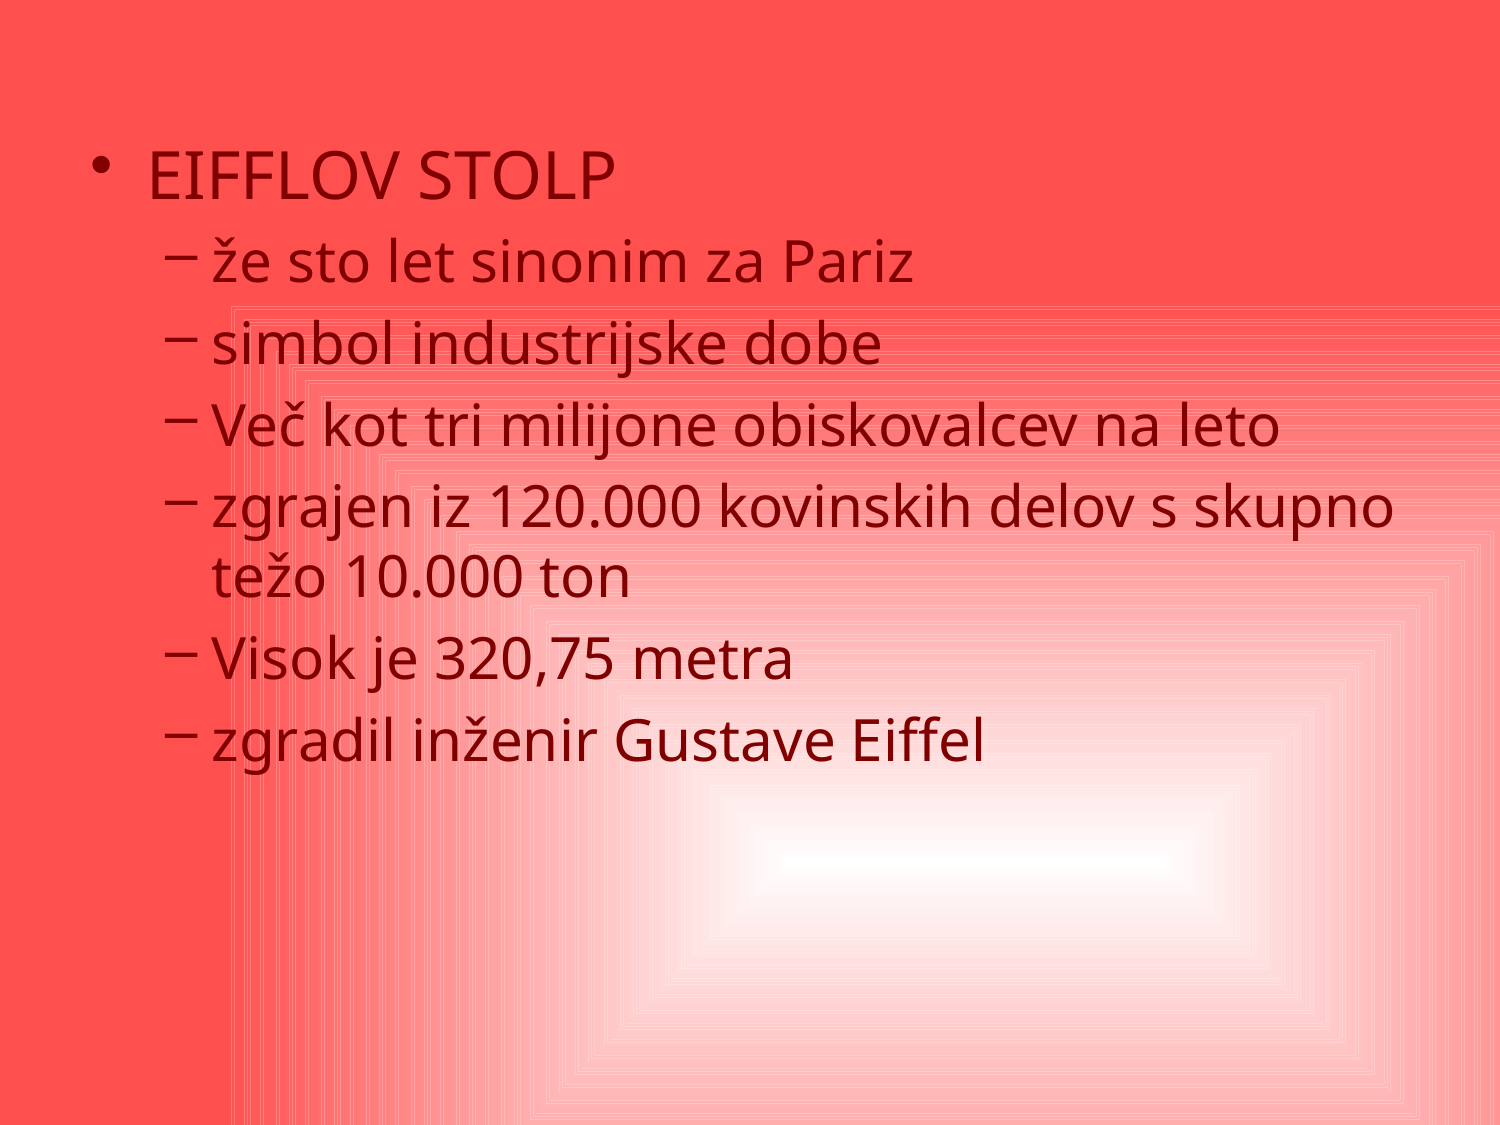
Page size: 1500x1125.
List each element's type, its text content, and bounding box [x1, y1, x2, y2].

list EIFFLOV STOLP že sto let sinonim za Pariz simbol industrijske dobe Več kot tri milijone obiskovalcev na leto zgrajen iz 120.000 kovinskih delov s skupno težo 10.000 ton Visok je 320,75 metra zgradil inženir Gustave Eiffel [75, 125, 1425, 1005]
